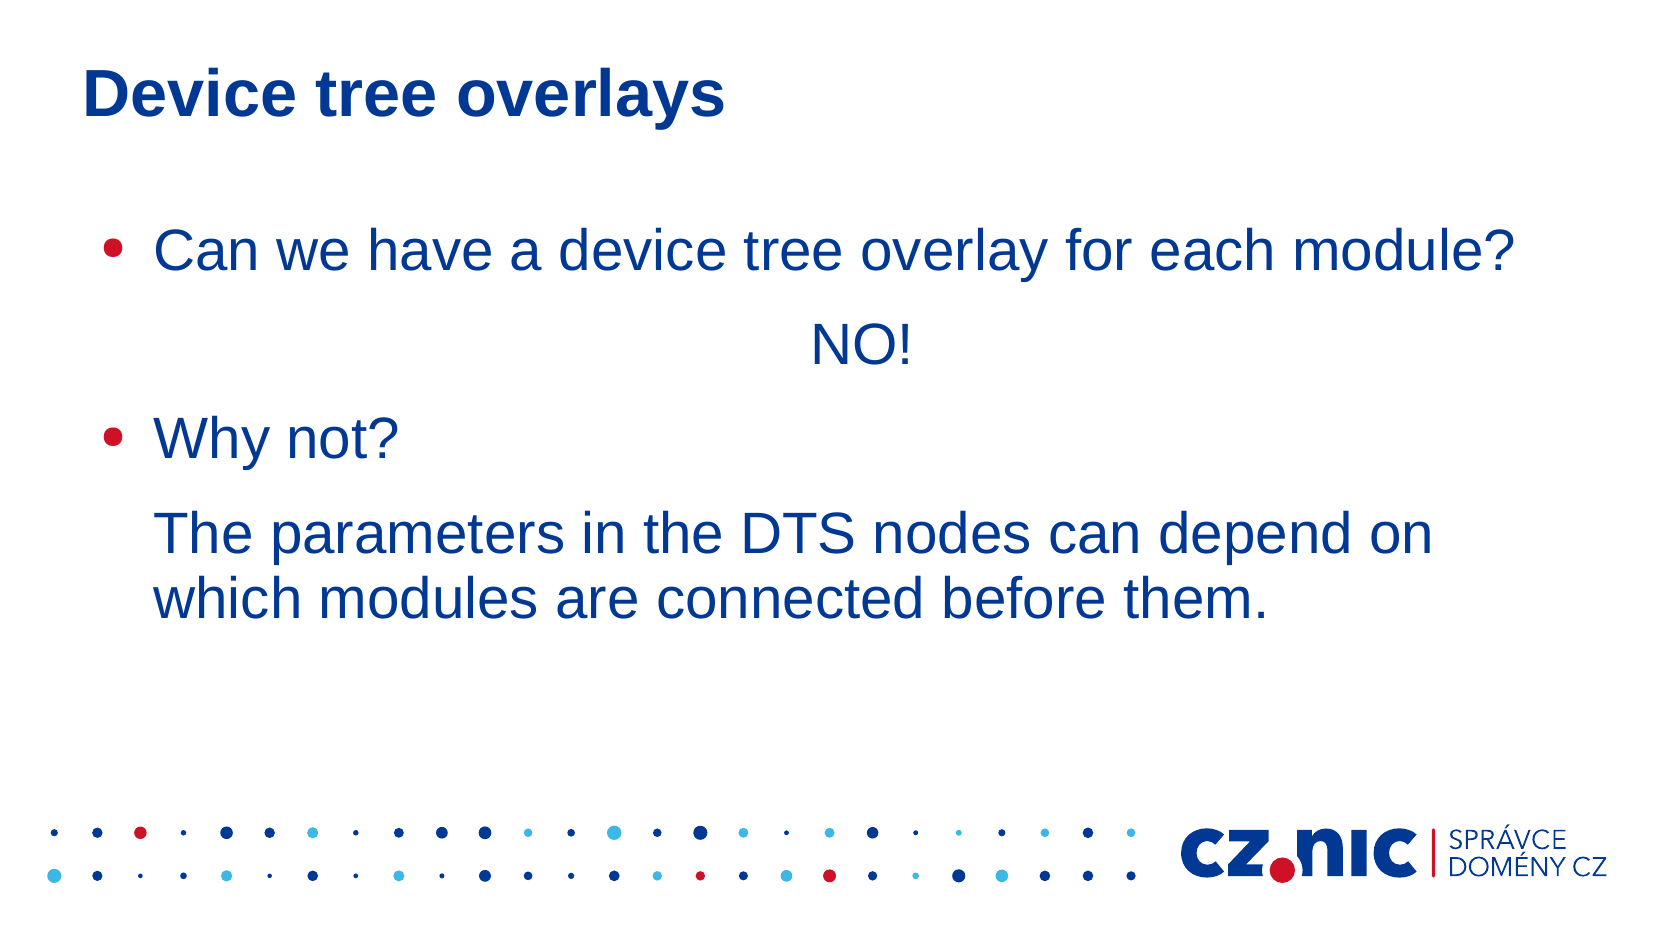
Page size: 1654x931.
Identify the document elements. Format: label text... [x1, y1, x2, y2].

title Device tree overlays [82, 53, 1571, 133]
list Can we have a device tree overlay for each module? NO! Why not? The parameters in the DTS nodes can depend on which modules are connected before them. [82, 217, 1571, 758]
